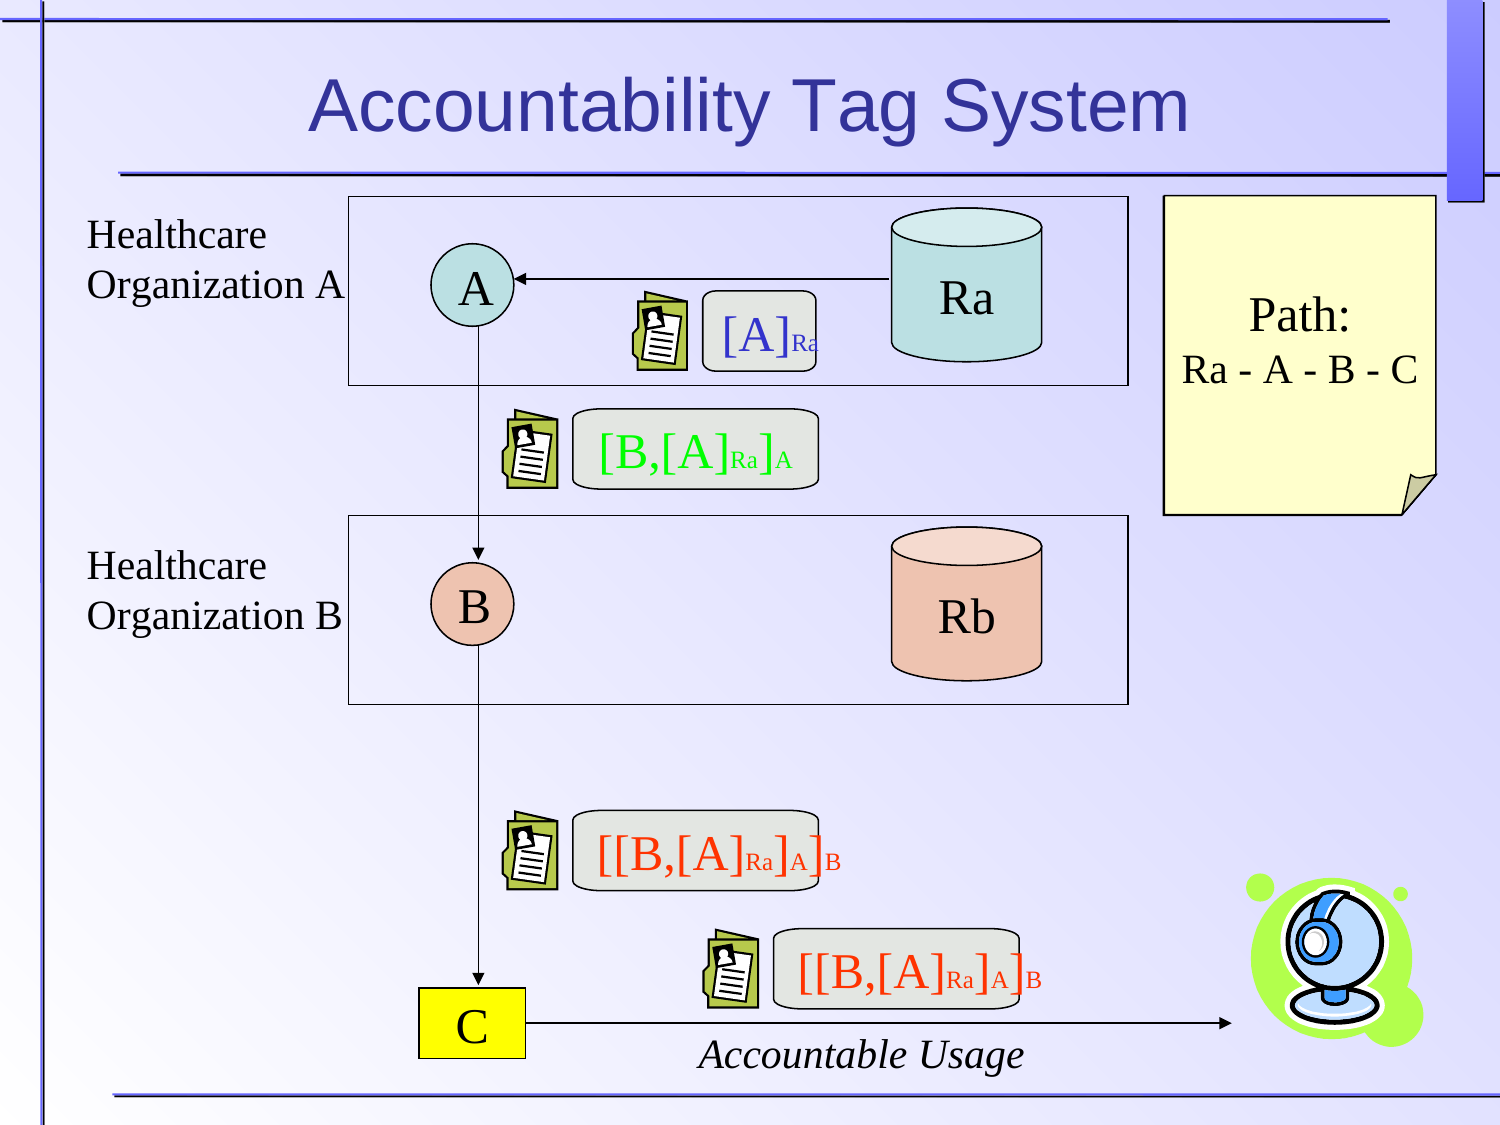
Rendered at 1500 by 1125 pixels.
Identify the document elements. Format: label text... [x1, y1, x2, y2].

picture [1246, 873, 1424, 1047]
text_box A [430, 243, 514, 327]
text_box Ra [891, 229, 1042, 362]
picture [501, 810, 559, 891]
picture [631, 290, 688, 371]
text_box C [419, 987, 526, 1059]
text_box Rb [891, 548, 1042, 681]
text_box [1163, 196, 1402, 516]
text_box Healthcare Organization A [71, 199, 361, 315]
text_box [B,[A]Ra]A [572, 408, 819, 490]
picture [702, 928, 760, 1009]
text_box Path: Ra - A - B - C [1164, 195, 1436, 515]
text_box Healthcare Organization B [71, 530, 358, 646]
picture [501, 408, 559, 489]
text_box [[B,[A]Ra]A]B [572, 810, 819, 891]
title Accountability Tag System [75, 7, 1426, 195]
text_box [A]Ra [702, 290, 816, 372]
text_box Accountable Usage [683, 1019, 1040, 1086]
text_box [[B,[A]Ra]A]B [773, 928, 1020, 1009]
text_box B [430, 562, 514, 646]
